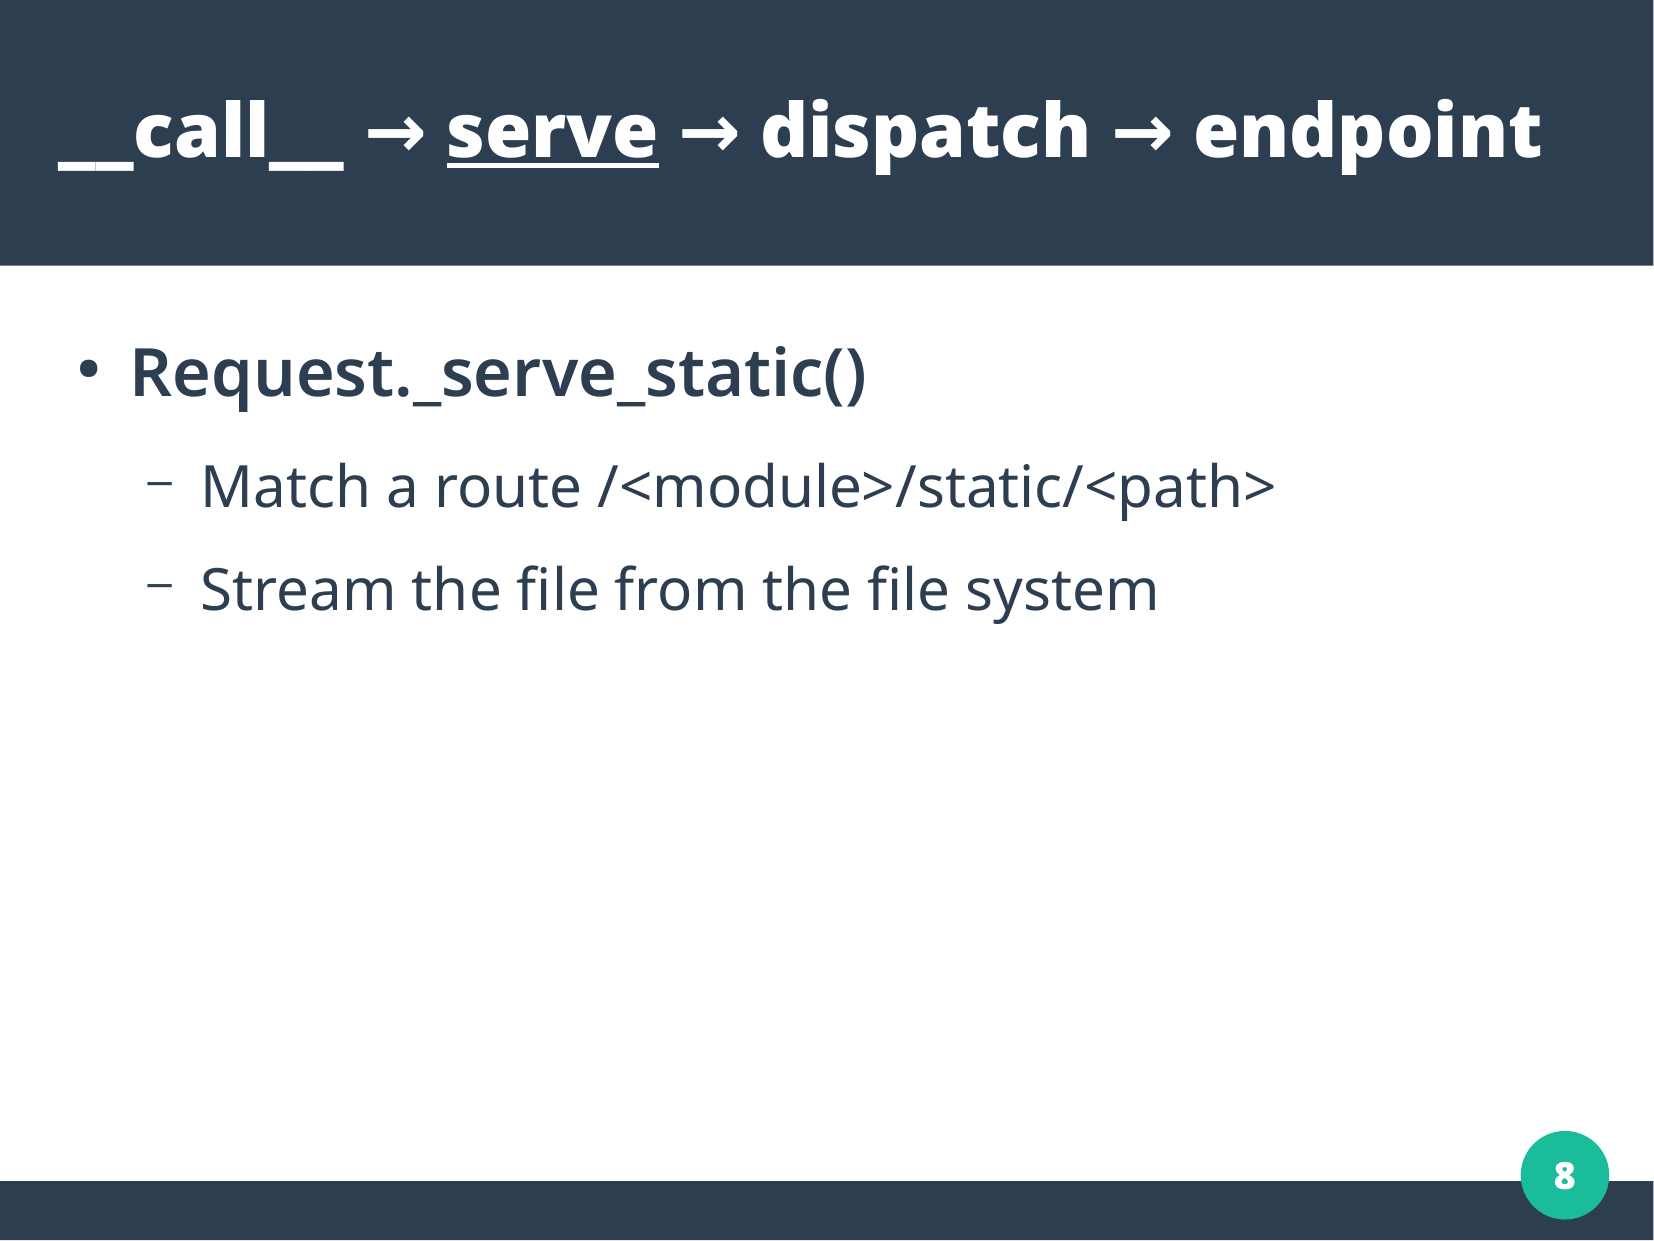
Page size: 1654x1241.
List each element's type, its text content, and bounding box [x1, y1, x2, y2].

title __call__ → serve → dispatch → endpoint [59, 49, 1595, 207]
list Request._serve_static() Match a route /<module>/static/<path> Stream the file from the file system [59, 324, 1595, 1152]
